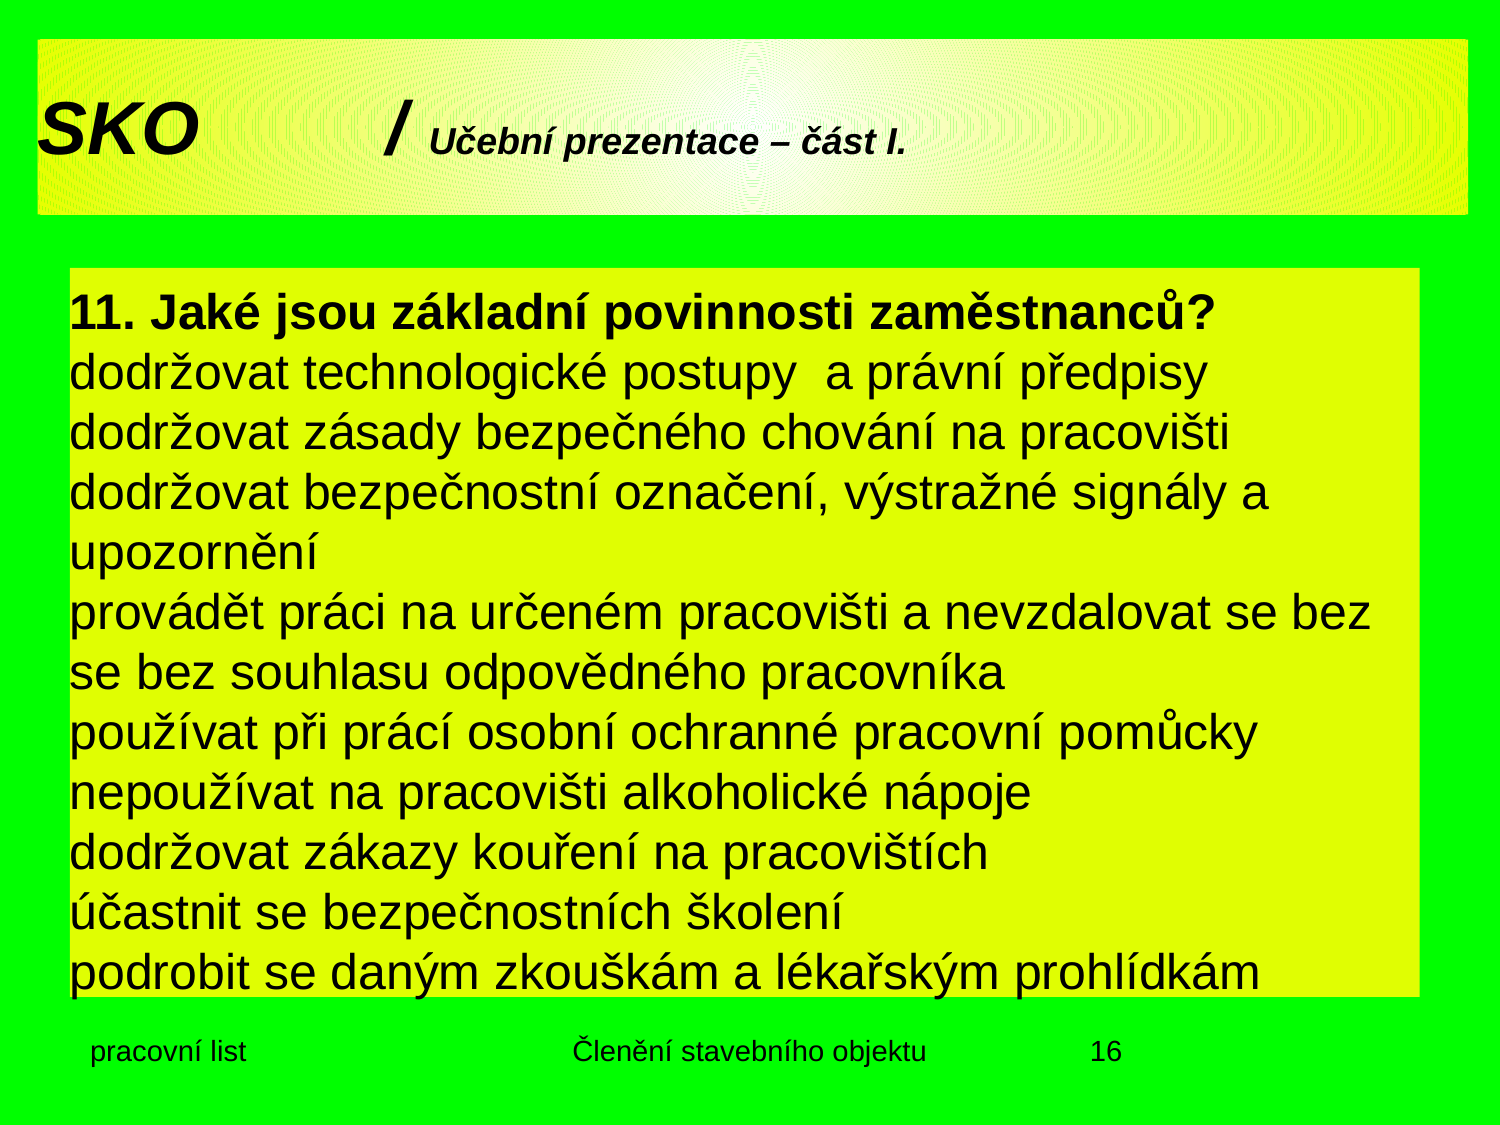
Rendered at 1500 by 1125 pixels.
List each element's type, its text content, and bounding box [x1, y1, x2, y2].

text_box 11. Jaké jsou základní povinnosti zaměstnanců? dodržovat technologické postupy a právní předpisy dodržovat zásady bezpečného chování na pracovišti dodržovat bezpečnostní označení, výstražné signály a upozornění provádět práci na určeném pracovišti a nevzdalovat se bez se bez souhlasu odpovědného pracovníka používat při prácí osobní ochranné pracovní pomůcky nepoužívat na pracovišti alkoholické nápoje dodržovat zákazy kouření na pracovištích účastnit se bezpečnostních školení podrobit se daným zkouškám a lékařským prohlídkám [69, 267, 1420, 997]
text_box SKO / Učební prezentace – část I. [38, 40, 1468, 214]
text_box Členění stavebního objektu [512, 1024, 988, 1103]
text_box [1074, 1024, 1426, 1103]
text_box pracovní list [75, 1024, 426, 1103]
